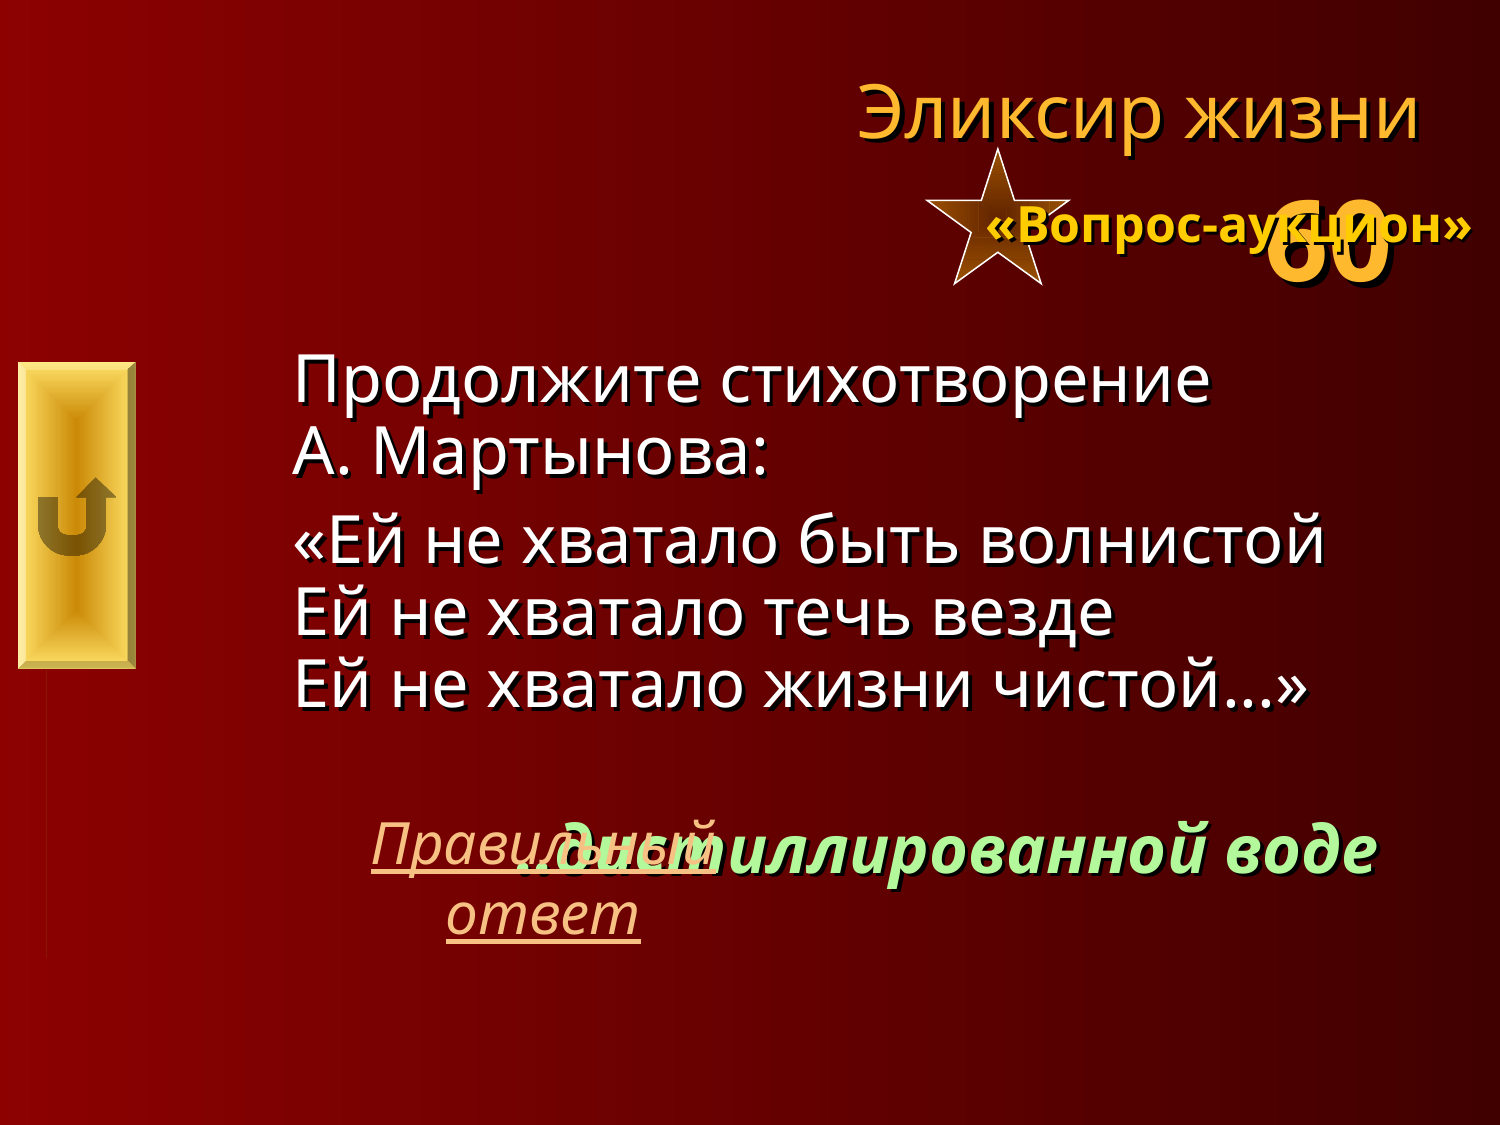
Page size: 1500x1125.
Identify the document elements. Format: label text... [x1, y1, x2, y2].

text_box «Вопрос-аукцион» [927, 148, 1069, 284]
title Эликсир жизни [797, 54, 1483, 161]
text_box Правильный ответ [253, 798, 833, 882]
text_box 60 [1234, 160, 1424, 291]
subtitle Продолжите стихотворение А. Мартынова: «Ей не хватало быть волнистой Ей не хватало течь везде Ей не хватало жизни чистой...» [277, 337, 1447, 764]
text_box [19, 361, 136, 669]
text_box ..дистиллированной воде [253, 798, 1412, 1094]
text_box 60 [17, 361, 26, 669]
